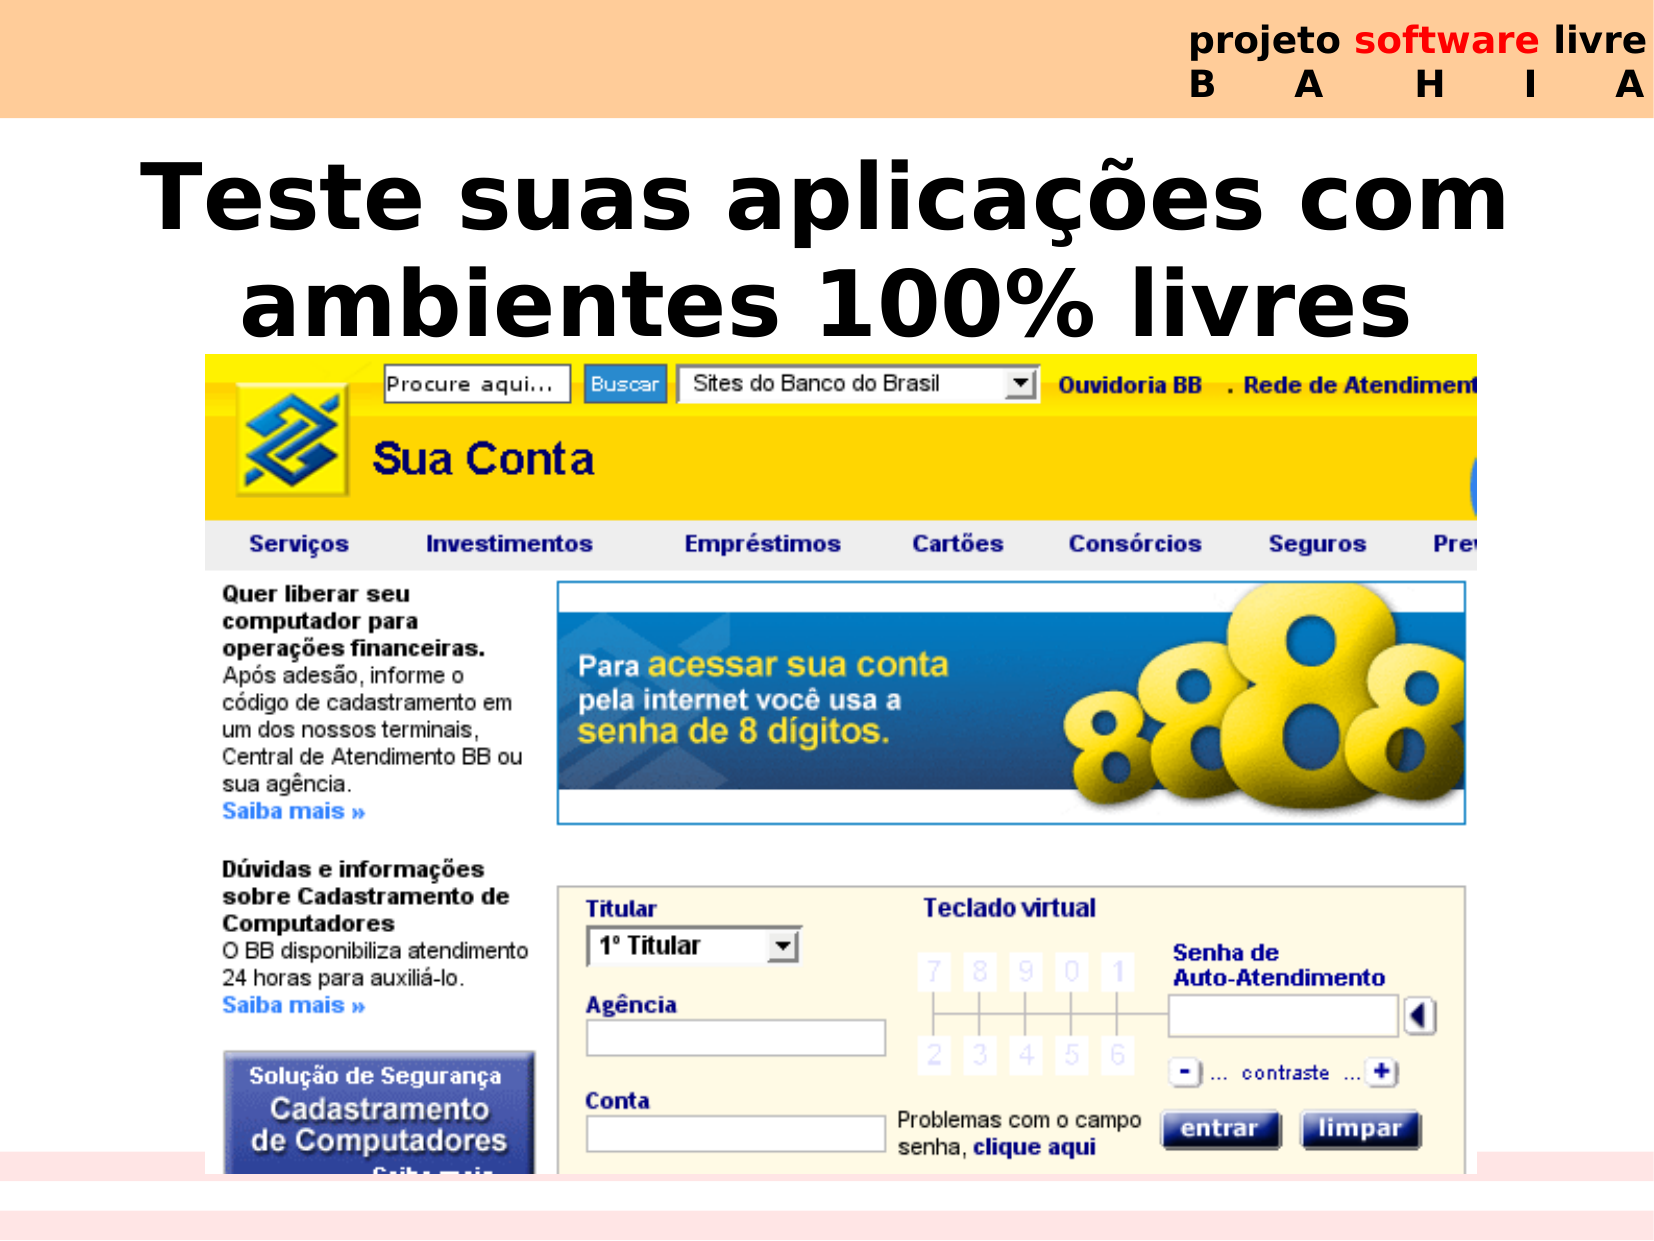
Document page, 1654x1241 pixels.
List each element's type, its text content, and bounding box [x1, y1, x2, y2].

title Teste suas aplicações com ambientes 100% livres [82, 118, 1571, 384]
picture [205, 354, 1477, 1174]
